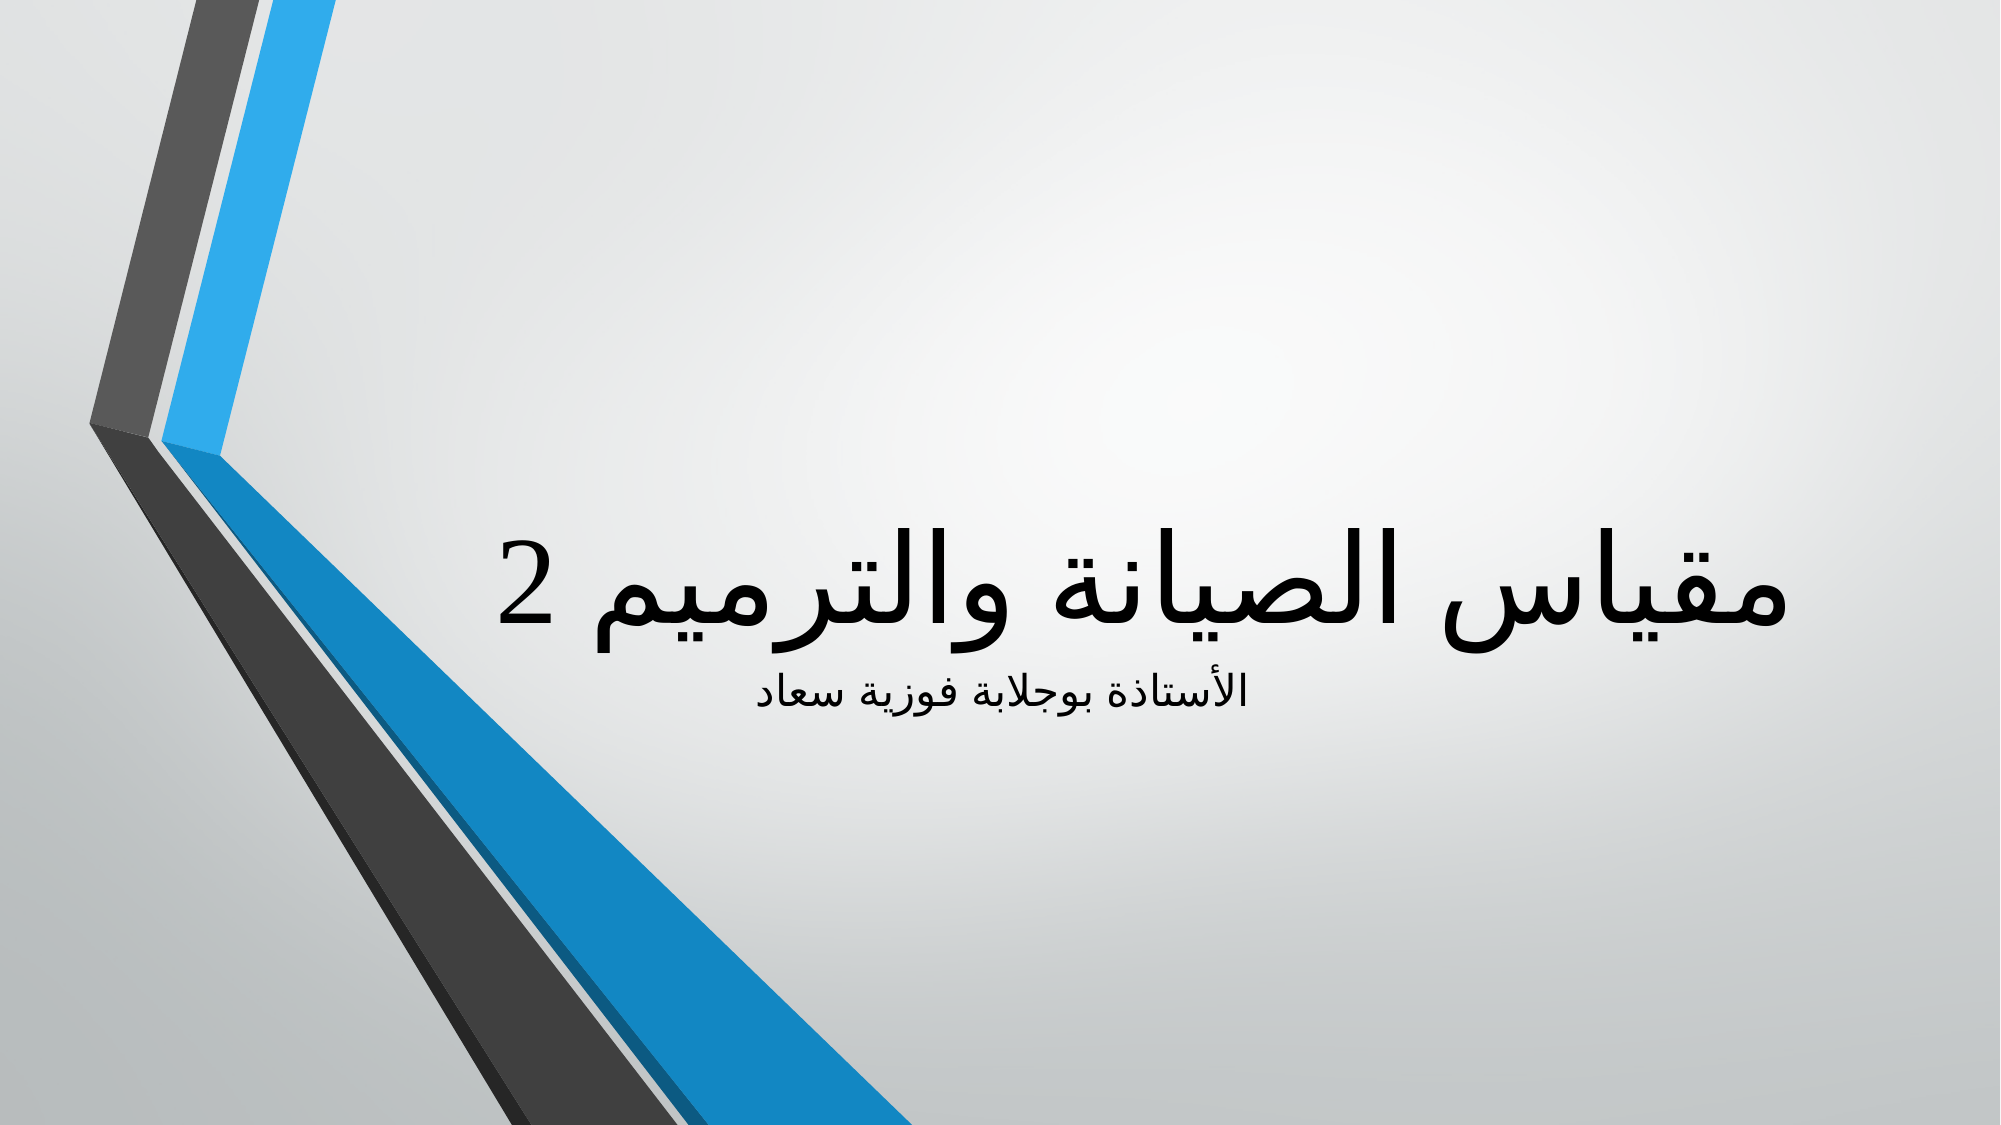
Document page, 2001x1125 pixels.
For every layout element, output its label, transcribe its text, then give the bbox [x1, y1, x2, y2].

subtitle الأستاذة بوجلابة فوزية سعاد [740, 655, 1887, 884]
title مقياس الصيانة والترميم 2 [480, 226, 1887, 656]
